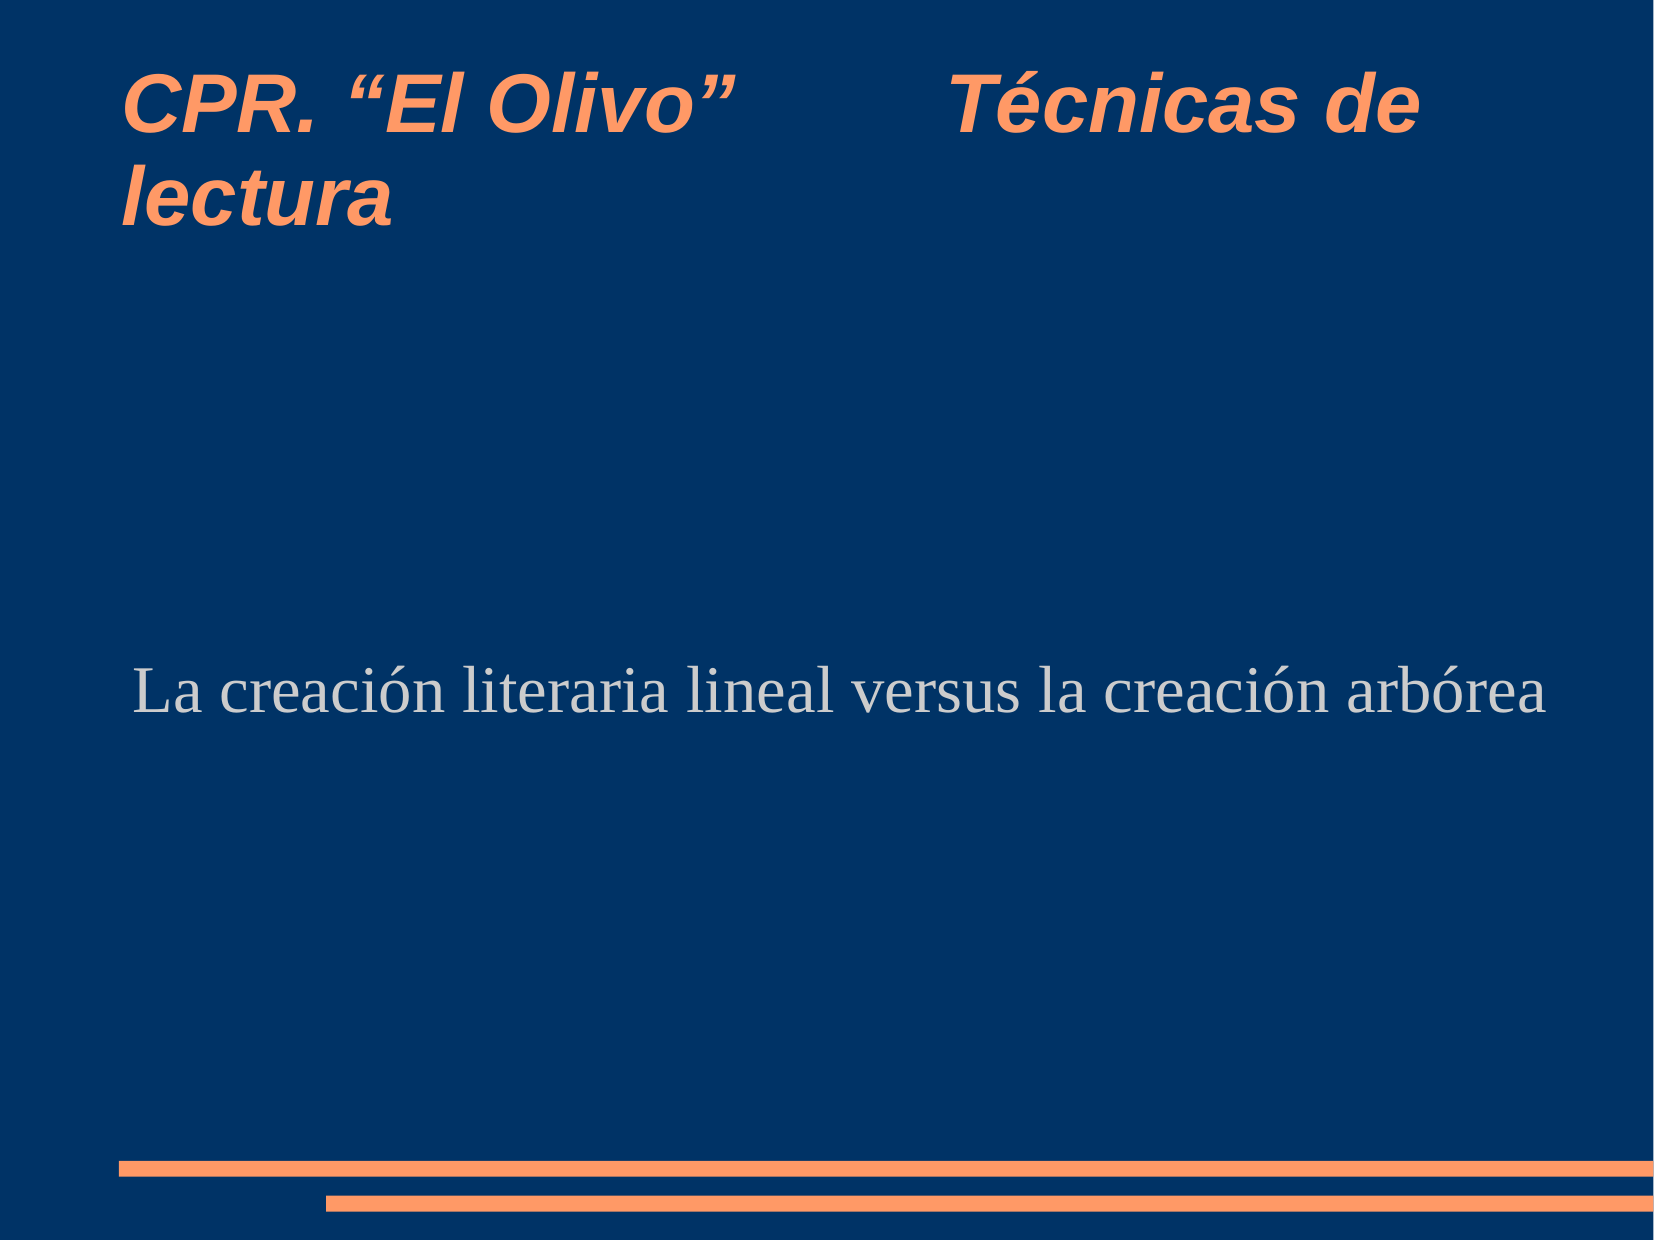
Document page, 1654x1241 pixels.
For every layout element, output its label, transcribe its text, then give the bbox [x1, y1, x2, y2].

title CPR. “El Olivo” Técnicas de lectura [121, 46, 1534, 254]
subtitle La creación literaria lineal versus la creación arbórea [121, 322, 1561, 1132]
